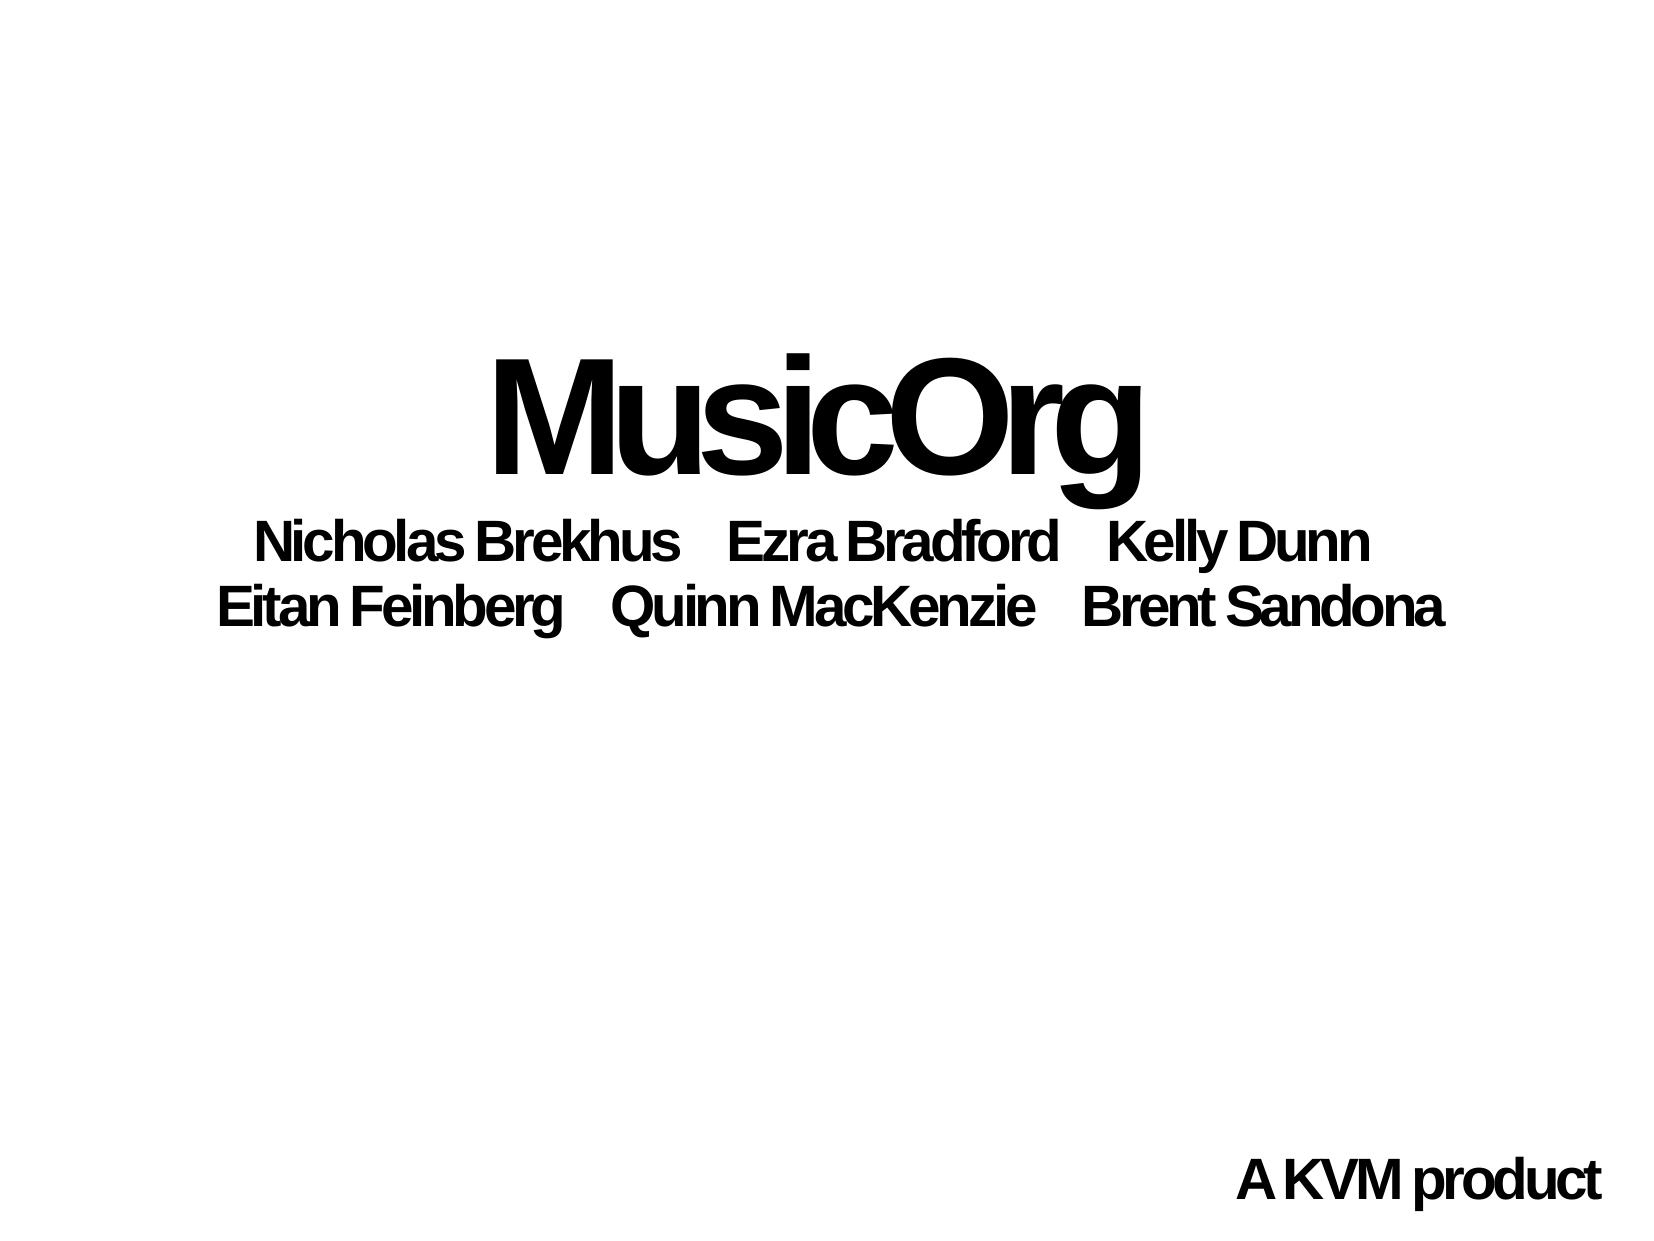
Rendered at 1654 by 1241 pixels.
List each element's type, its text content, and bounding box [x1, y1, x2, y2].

title MusicOrg [75, 320, 1564, 513]
title A KVM product [675, 1082, 1654, 1241]
title Nicholas Brekhus Ezra Bradford Kelly Dunn Eitan Feinberg Quinn MacKenzie Brent Sandona [86, 478, 1576, 671]
